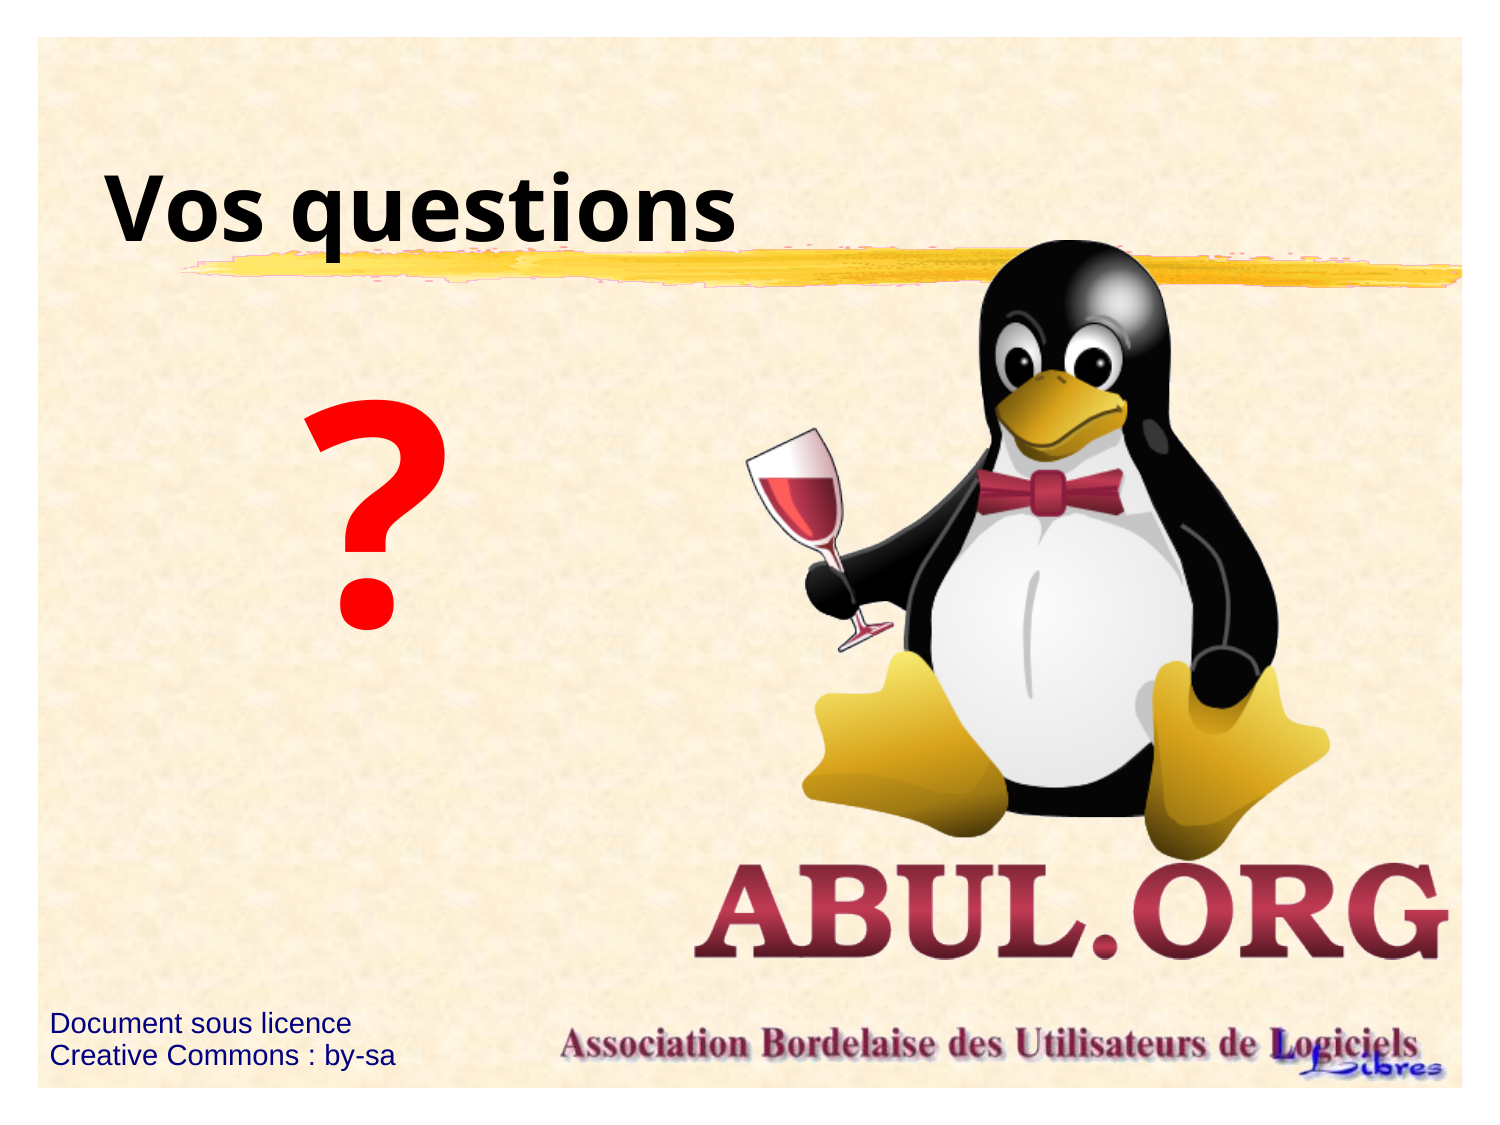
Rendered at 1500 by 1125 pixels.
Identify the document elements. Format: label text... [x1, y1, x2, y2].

text_box Document sous licence Creative Commons : by-sa [37, 1006, 520, 1073]
title [519, 732, 1422, 1068]
picture [37, 37, 1463, 1088]
text_box Vos questions [59, 143, 772, 358]
text_box ? [291, 358, 536, 767]
